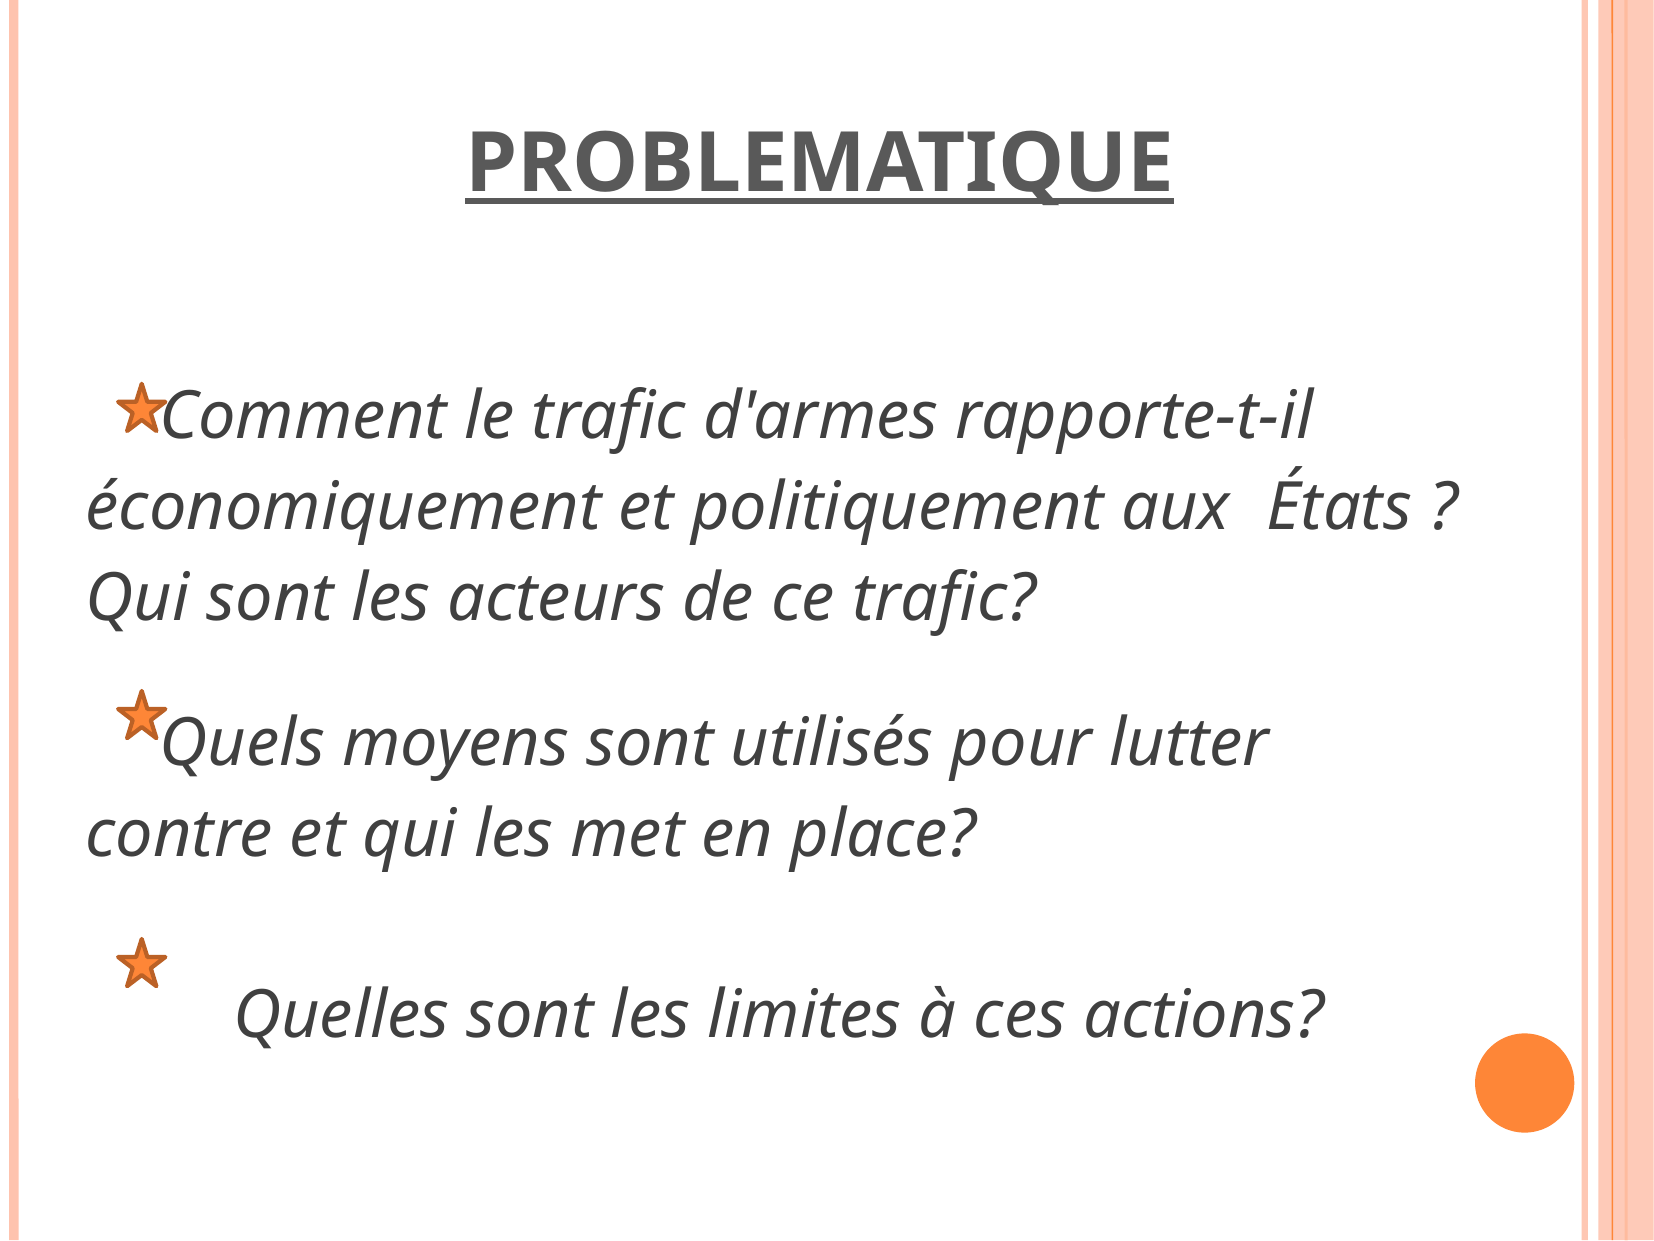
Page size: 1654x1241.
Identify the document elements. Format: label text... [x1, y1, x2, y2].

text_box [118, 690, 166, 739]
text_box [118, 938, 166, 987]
text_box [118, 383, 166, 432]
text_box PROBLEMATIQUE [118, 100, 1522, 215]
text_box Comment le trafic d'armes rapporte-t-il économiquement et politiquement aux États ? Qui sont les acteurs de ce trafic? Quels moyens sont utilisés pour lutter contre et qui les met en place? Quelles sont les limites à ces actions? [70, 360, 1506, 954]
